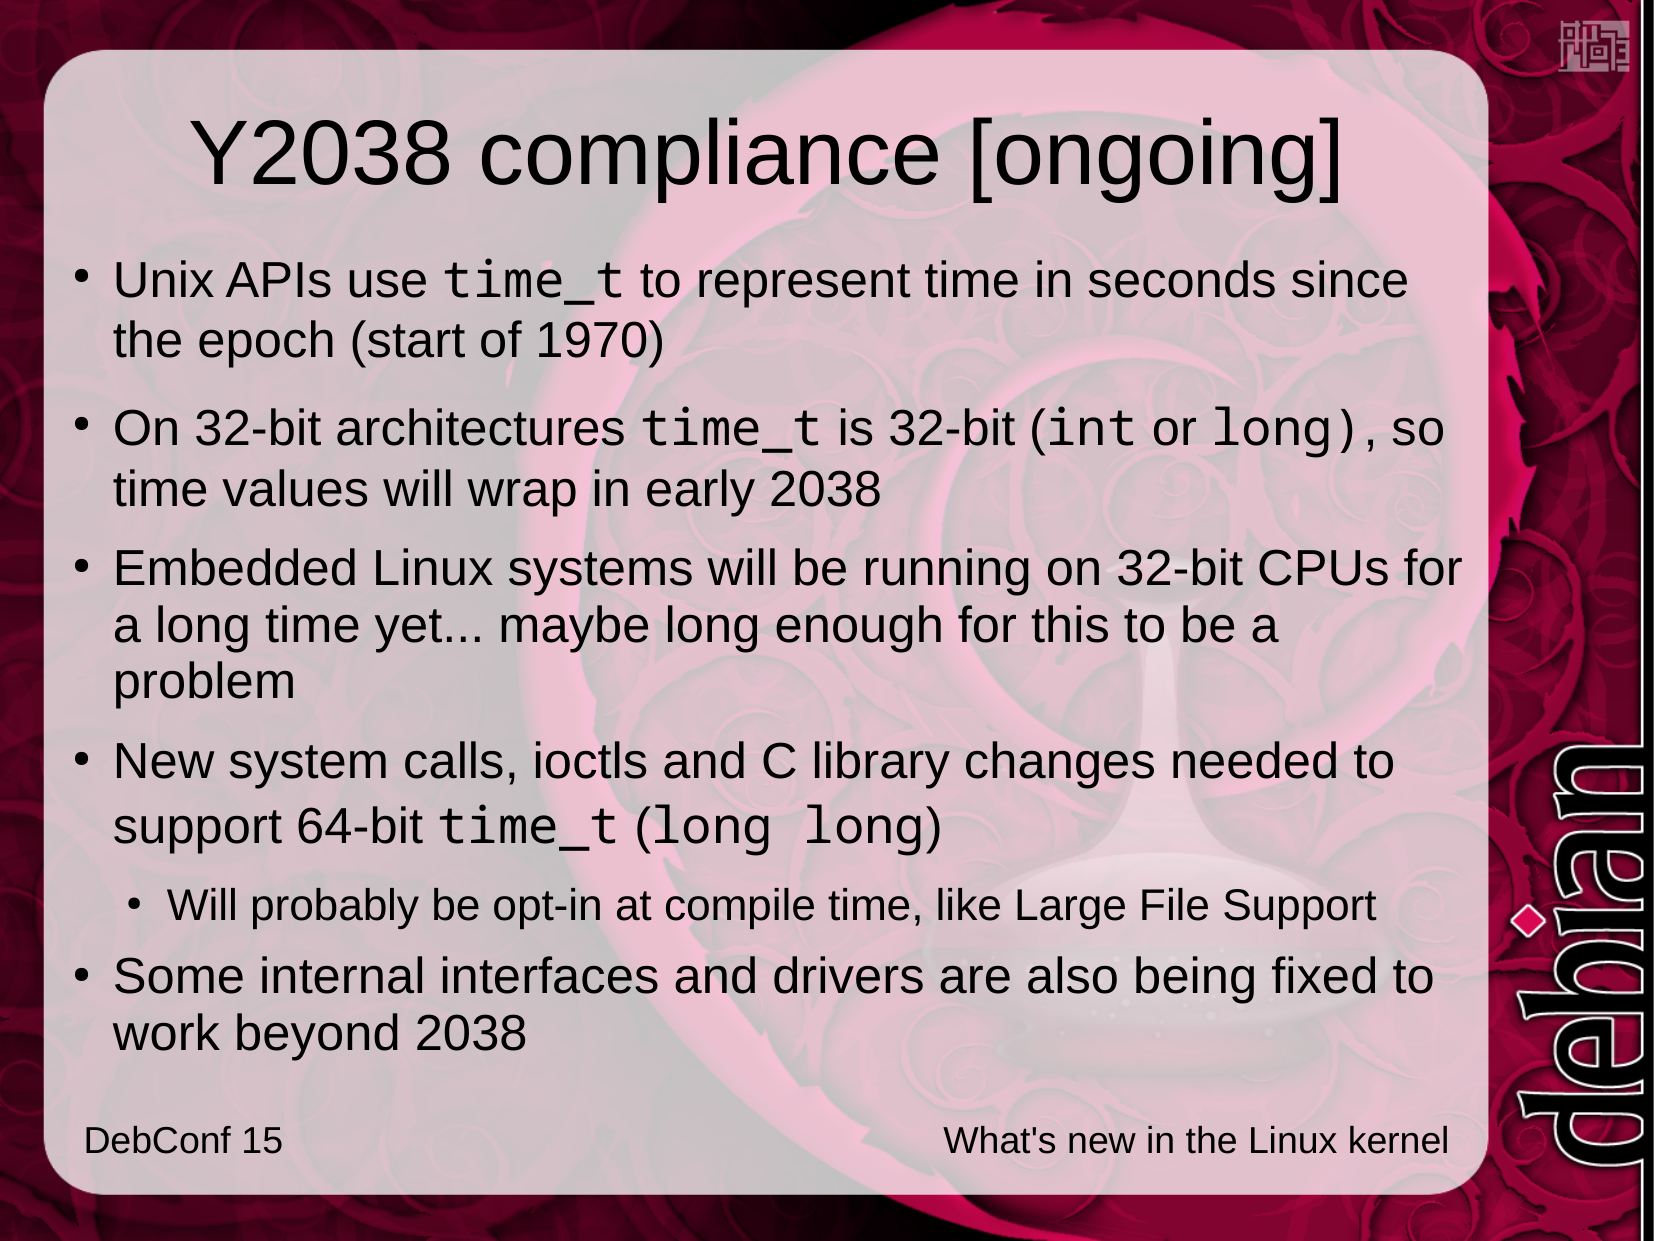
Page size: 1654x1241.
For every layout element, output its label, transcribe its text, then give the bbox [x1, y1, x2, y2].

title Y2038 compliance [ongoing] [59, 49, 1477, 242]
list Unix APIs use time_t to represent time in seconds since the epoch (start of 1970) On 32-bit architectures time_t is 32-bit (int or long), so time values will wrap in early 2038 Embedded Linux systems will be running on 32-bit CPUs for a long time yet... maybe long enough for this to be a problem New system calls, ioctls and C library changes needed to support 64-bit time_t (long long) Will probably be opt-in at compile time, like Large File Support Some internal interfaces and drivers are also being fixed to work beyond 2038 [59, 242, 1477, 1062]
picture [0, 0, 1654, 1241]
text_box What's new in the Linux kernel [770, 1112, 1465, 1170]
text_box DebConf 15 [68, 1112, 746, 1170]
